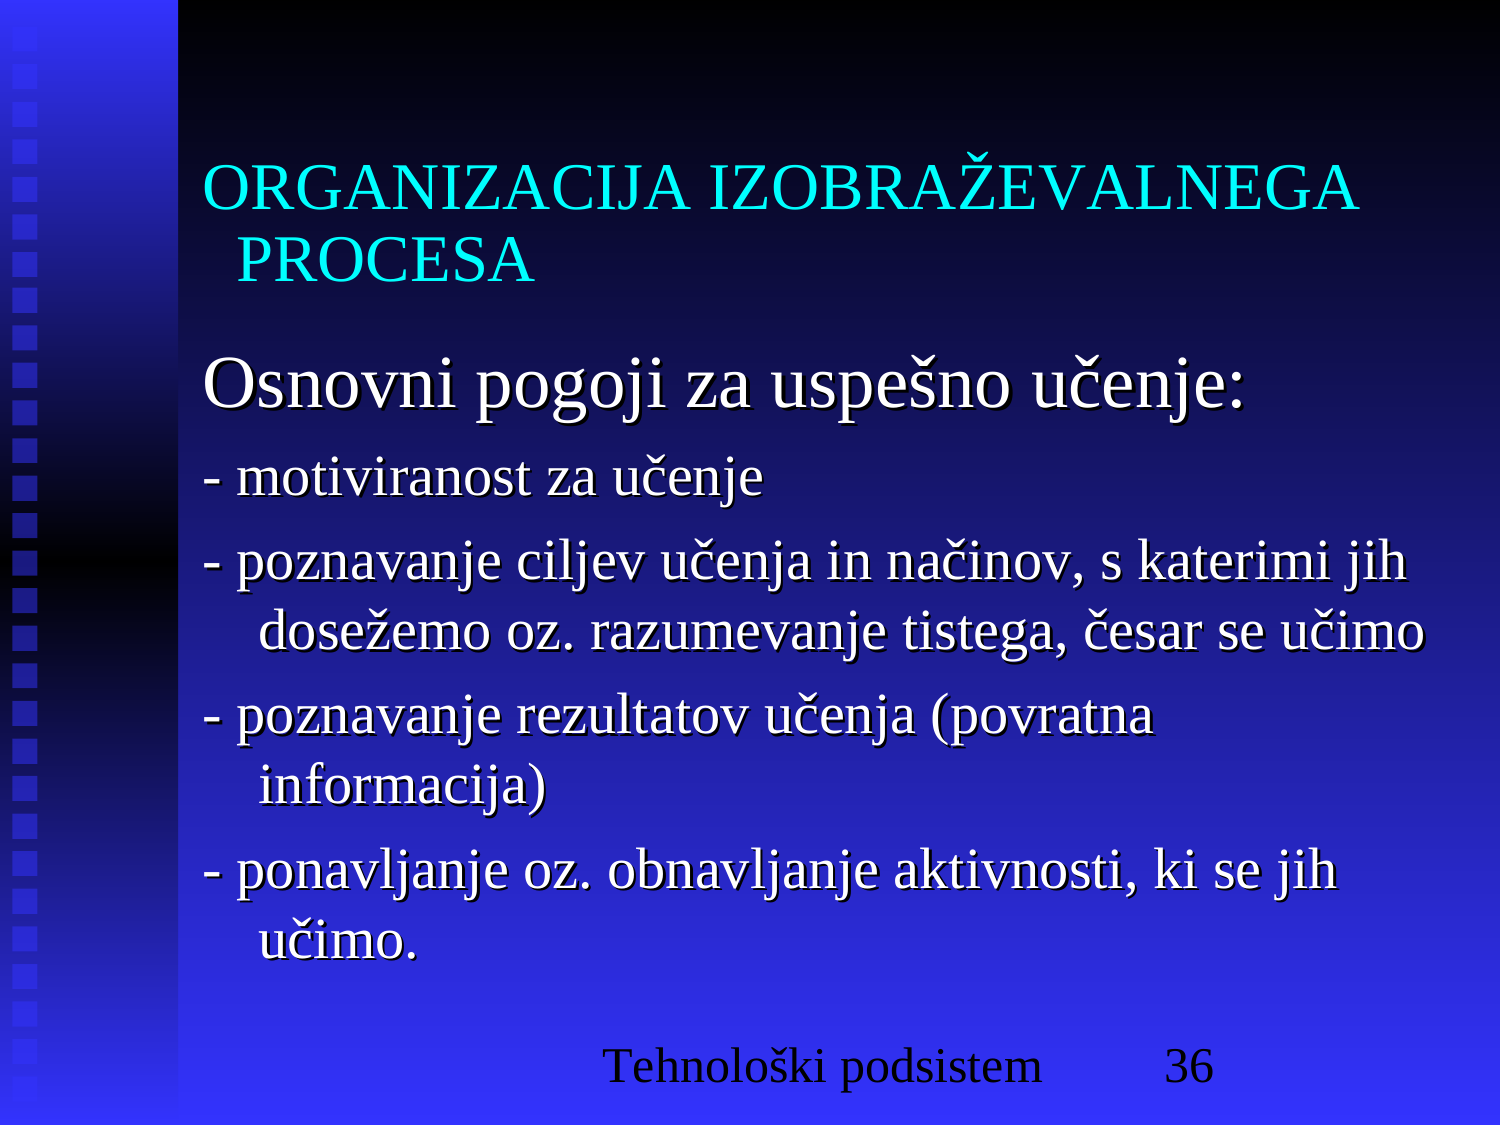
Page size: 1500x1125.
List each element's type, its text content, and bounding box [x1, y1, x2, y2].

list Osnovni pogoji za uspešno učenje: - motiviranost za učenje - poznavanje ciljev učenja in načinov, s katerimi jih dosežemo oz. razumevanje tistega, česar se učimo - poznavanje rezultatov učenja (povratna informacija) - ponavljanje oz. obnavljanje aktivnosti, ki se jih učimo. [187, 324, 1463, 1001]
title ORGANIZACIJA IZOBRAŽEVALNEGA PROCESA [187, 144, 1463, 304]
